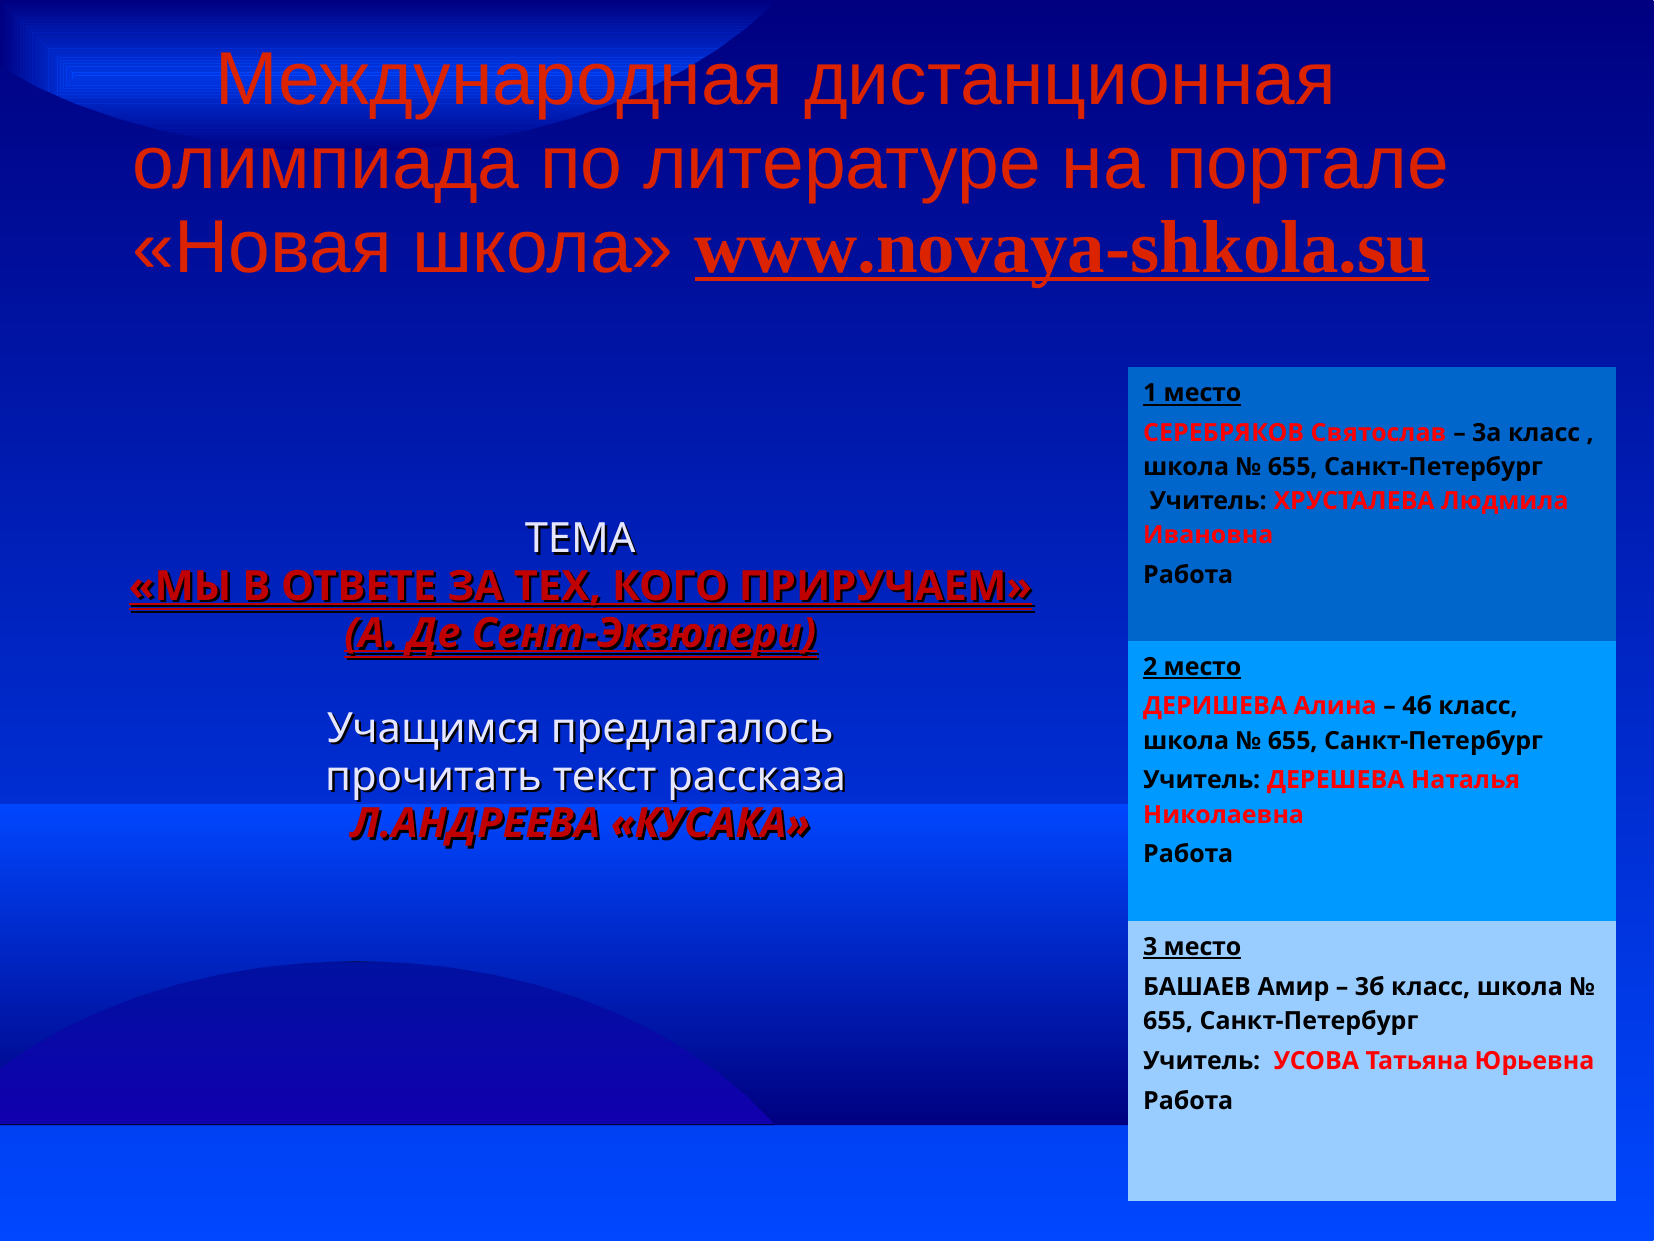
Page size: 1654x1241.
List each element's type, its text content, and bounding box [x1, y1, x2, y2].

table_cell 2 место ДЕРИШЕВА Алина – 4б класс, школа № 655, Санкт-Петербург Учитель: ДЕРЕШЕВА Наталья Николаевна Работа [1128, 641, 1616, 921]
text_box Международная дистанционная олимпиада по литературе на портале «Новая школа» www.novaya-shkola.su [118, 29, 1654, 297]
table_cell 3 место БАШАЕВ Амир – 3б класс, школа № 655, Санкт-Петербург Учитель: УСОВА Татьяна Юрьевна Работа [1128, 921, 1616, 1201]
title ТЕМА «МЫ В ОТВЕТЕ ЗА ТЕХ, КОГО ПРИРУЧАЕМ» (А. Де Сент-Экзюпери) Учащимся предлагалось прочитать текст рассказа Л.АНДРЕЕВА «КУСАКА» [0, 514, 1128, 848]
table_header 1 место СЕРЕБРЯКОВ Святослав – 3а класс , школа № 655, Санкт-Петербург Учитель: ХРУСТАЛЕВА Людмила Ивановна Работа [1128, 367, 1616, 641]
